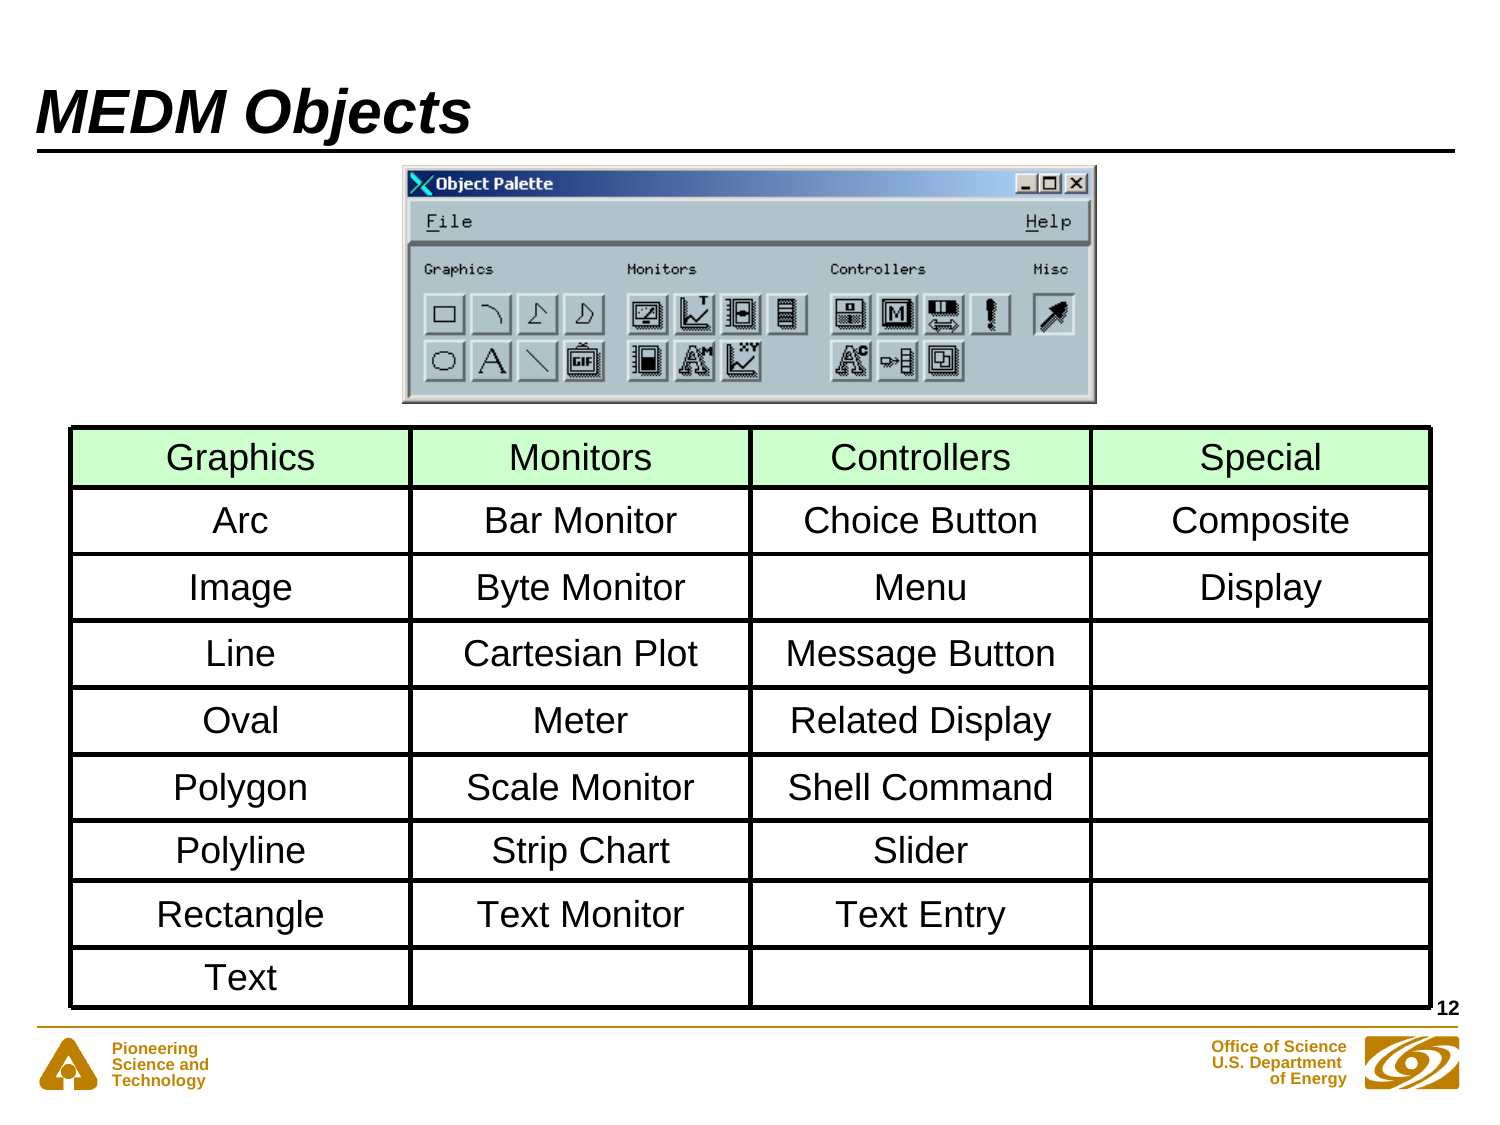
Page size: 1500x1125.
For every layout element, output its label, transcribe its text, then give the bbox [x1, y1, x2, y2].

text_box Arc [73, 490, 408, 552]
text_box Image [73, 556, 408, 618]
text_box Message Button [753, 623, 1089, 685]
text_box Meter [413, 690, 748, 752]
text_box Text [73, 950, 408, 1005]
title MEDM Objects [21, 75, 1459, 154]
picture [1362, 1032, 1463, 1093]
text_box Bar Monitor [413, 490, 748, 552]
text_box Polygon [73, 757, 408, 818]
text_box Text Monitor [413, 883, 748, 945]
text_box Text Entry [753, 883, 1089, 945]
text_box Byte Monitor [413, 556, 748, 618]
text_box Composite [1093, 490, 1428, 552]
text_box Slider [753, 823, 1089, 878]
text_box Scale Monitor [413, 757, 748, 818]
text_box Display [1093, 556, 1428, 618]
text_box Oval [73, 690, 408, 752]
text_box Shell Command [753, 757, 1089, 818]
text_box Controllers [753, 430, 1089, 485]
text_box Choice Button [753, 490, 1089, 552]
text_box Strip Chart [413, 823, 748, 878]
text_box Cartesian Plot [413, 623, 748, 685]
text_box Related Display [753, 690, 1089, 752]
text_box Menu [753, 556, 1089, 618]
text_box Polyline [73, 823, 408, 878]
picture [35, 1034, 101, 1094]
picture [402, 165, 1097, 404]
text_box Special [1093, 430, 1428, 485]
text_box Rectangle [73, 883, 408, 945]
text_box Line [73, 623, 408, 685]
text_box Monitors [413, 430, 748, 485]
text_box Graphics [73, 430, 408, 485]
